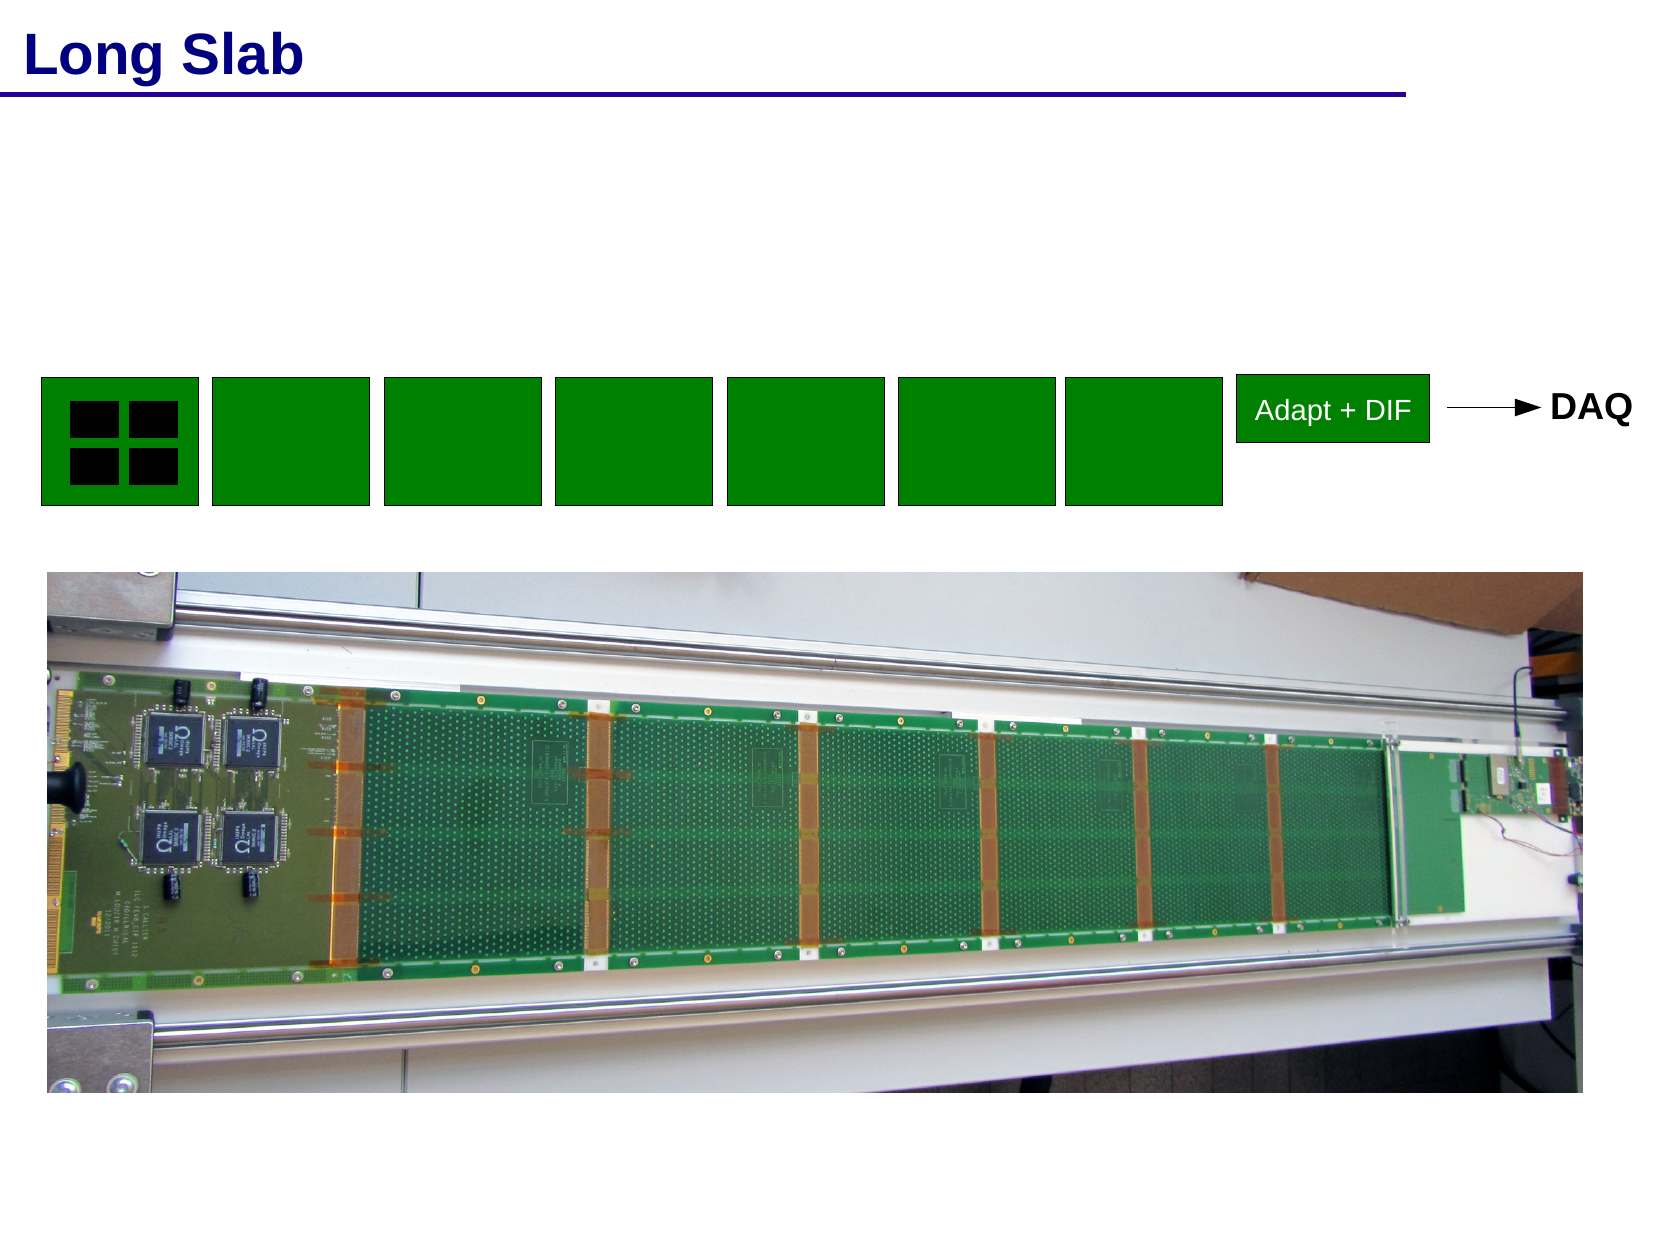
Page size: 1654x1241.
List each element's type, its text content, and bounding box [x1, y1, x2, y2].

text_box DAQ [1535, 377, 1654, 447]
text_box Adapt + DIF [1240, 386, 1447, 434]
text_box [212, 377, 370, 506]
text_box [898, 377, 1056, 506]
text_box [41, 377, 199, 506]
picture [47, 572, 1583, 1093]
text_box [555, 377, 713, 506]
text_box [1065, 377, 1223, 506]
text_box [384, 377, 542, 506]
text_box [727, 377, 885, 506]
title Long Slab [23, 13, 1512, 95]
text_box [1236, 374, 1430, 443]
